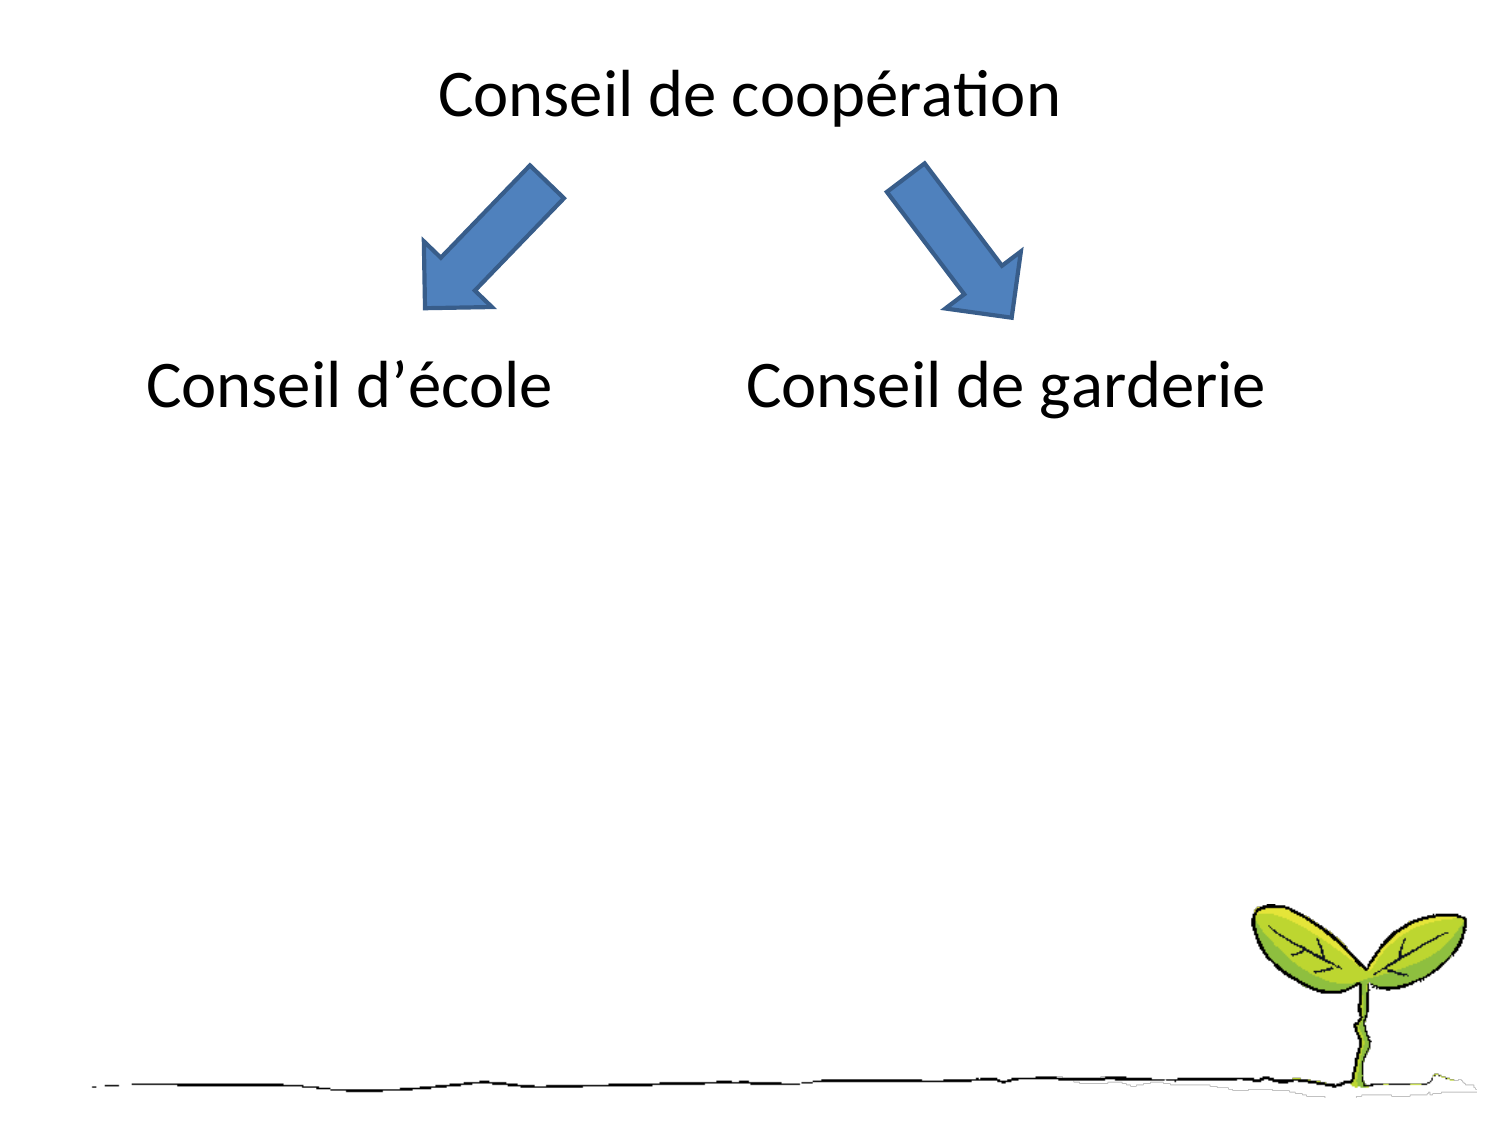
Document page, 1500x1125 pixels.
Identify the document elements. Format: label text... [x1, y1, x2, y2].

list Conseil de coopération Conseil d’école Conseil de garderie [75, 42, 1426, 1005]
text_box [886, 163, 1021, 318]
text_box [423, 165, 564, 309]
picture [88, 904, 1477, 1098]
